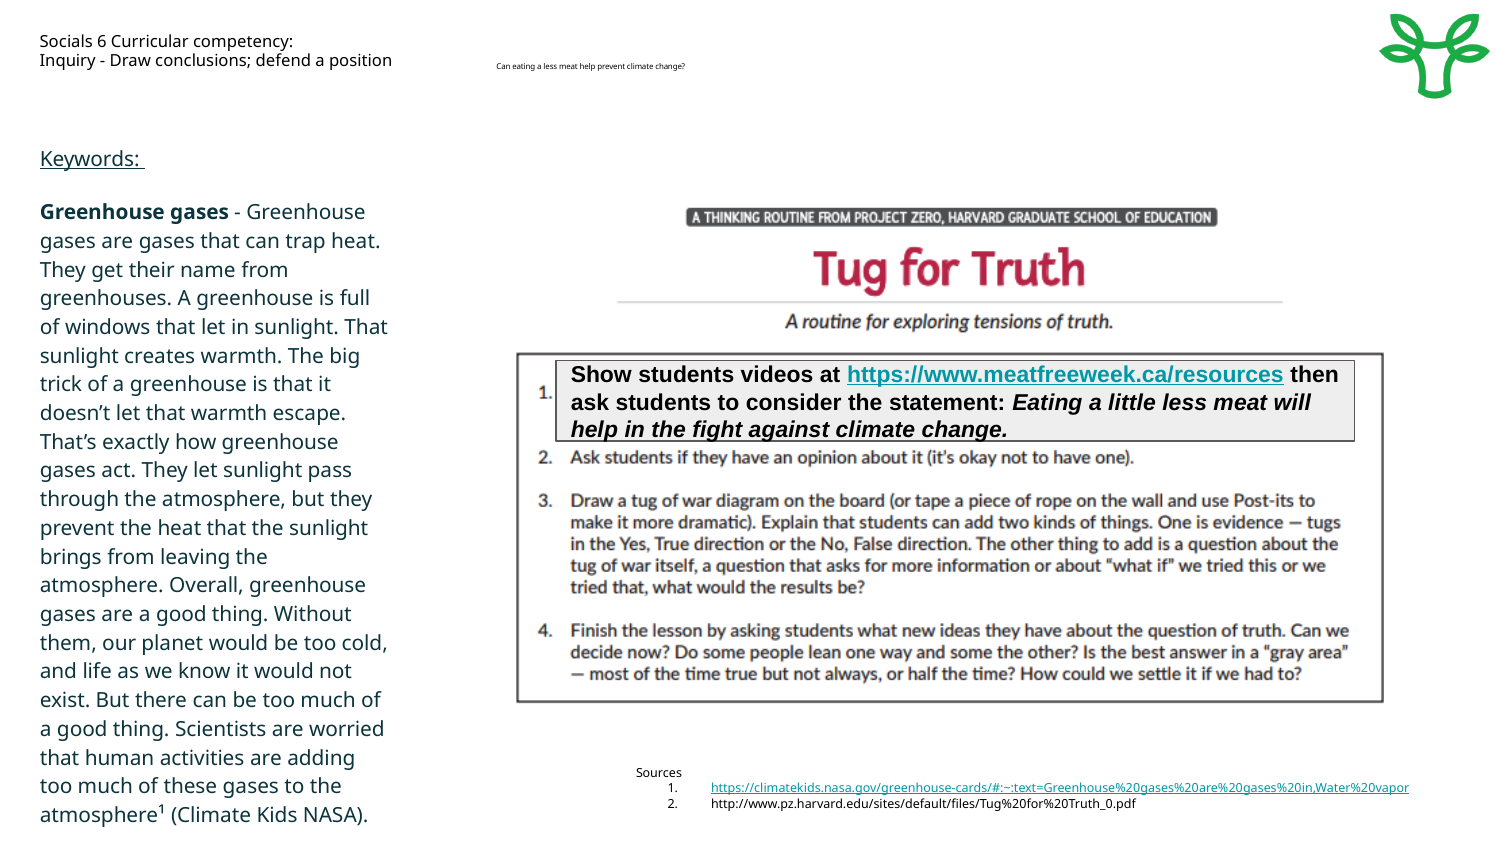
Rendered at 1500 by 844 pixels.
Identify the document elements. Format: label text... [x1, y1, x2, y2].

text_box Keywords: Greenhouse gases - Greenhouse gases are gases that can trap heat. They get their name from greenhouses. A greenhouse is full of windows that let in sunlight. That sunlight creates warmth. The big trick of a greenhouse is that it doesn’t let that warmth escape. That’s exactly how greenhouse gases act. They let sunlight pass through the atmosphere, but they prevent the heat that the sunlight brings from leaving the atmosphere. Overall, greenhouse gases are a good thing. Without them, our planet would be too cold, and life as we know it would not exist. But there can be too much of a good thing. Scientists are worried that human activities are adding too much of these gases to the atmosphere¹ (Climate Kids NASA). Pledge - A promise [24, 126, 405, 844]
title Can eating a less meat help prevent climate change? [481, 46, 1307, 96]
picture [1379, 12, 1490, 101]
picture [453, 181, 1461, 714]
text_box Socials 6 Curricular competency: Inquiry - Draw conclusions; defend a position [24, 15, 445, 86]
text_box Show students videos at https://www.meatfreeweek.ca/resources then ask students to consider the statement: Eating a little less meat will help in the fight against climate change. [555, 360, 1355, 442]
text_box Sources https://climatekids.nasa.gov/greenhouse-cards/#:~:text=Greenhouse%20gases%20are%20gases%20in,Water%20vapor http://www.pz.harvard.edu/sites/default/files/Tug%20for%20Truth_0.pdf [621, 749, 1478, 844]
